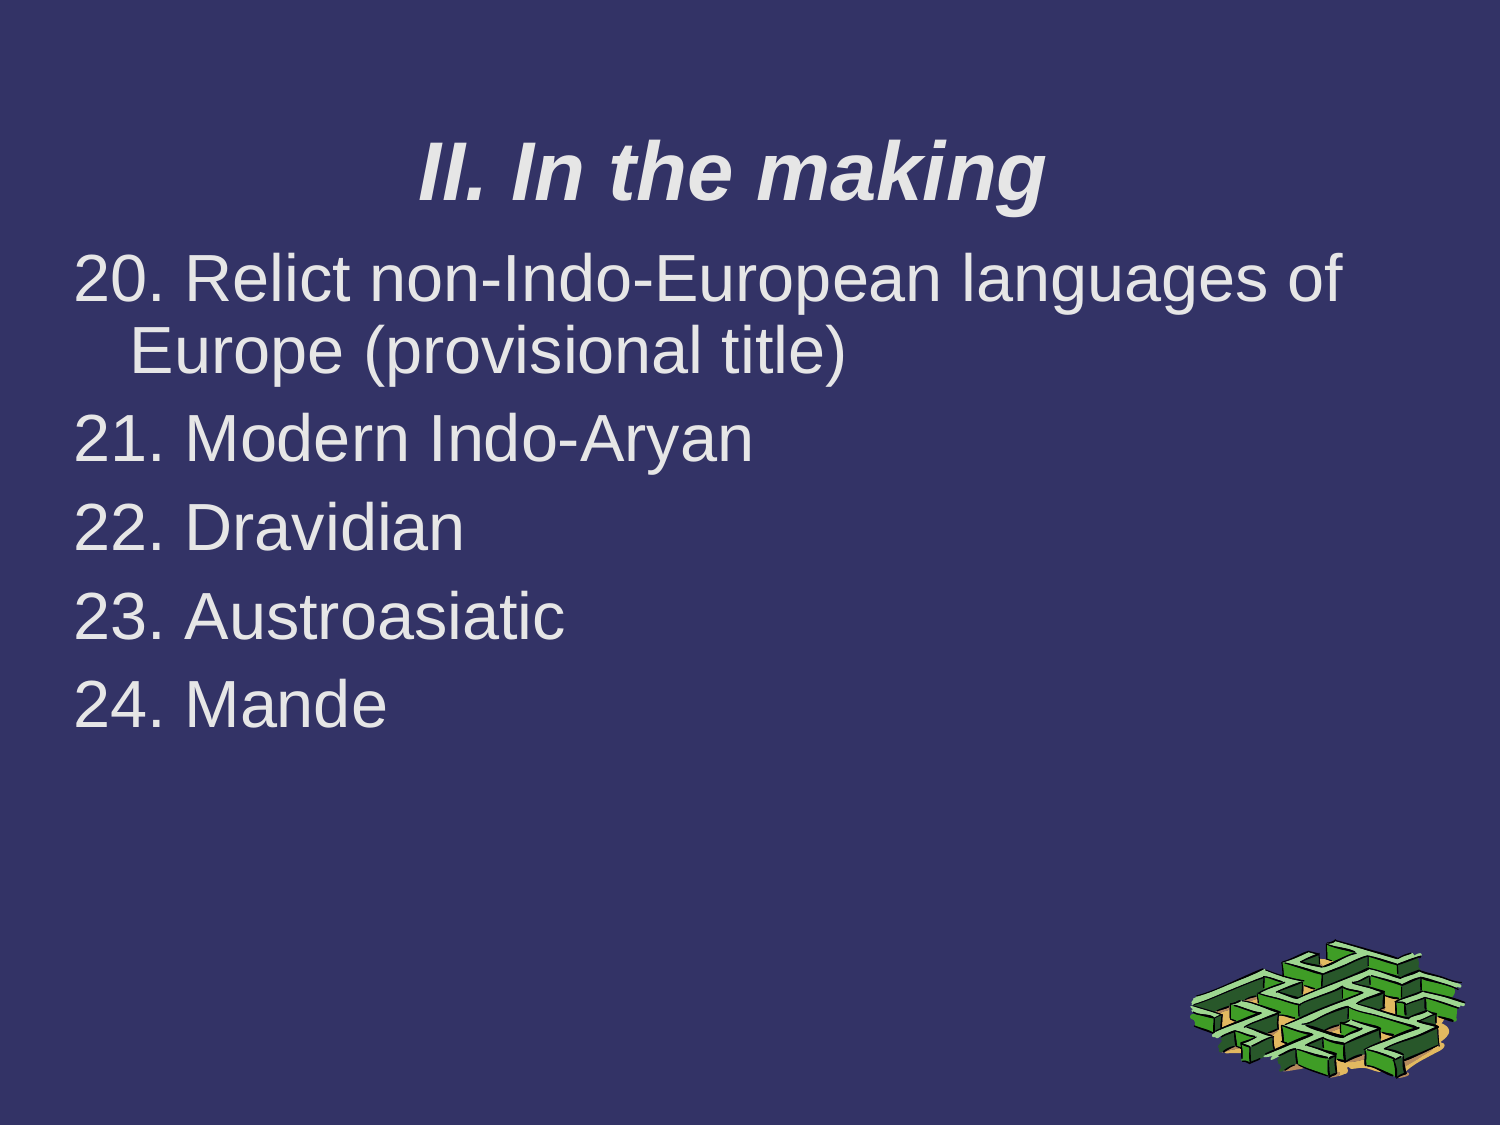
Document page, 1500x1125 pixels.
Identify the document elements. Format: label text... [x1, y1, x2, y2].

list 20. Relict non-Indo-European languages of Europe (provisional title) 21. Modern Indo-Aryan 22. Dravidian 23. Austroasiatic 24. Mande [59, 236, 1401, 1125]
title II. In the making [66, 37, 1342, 225]
